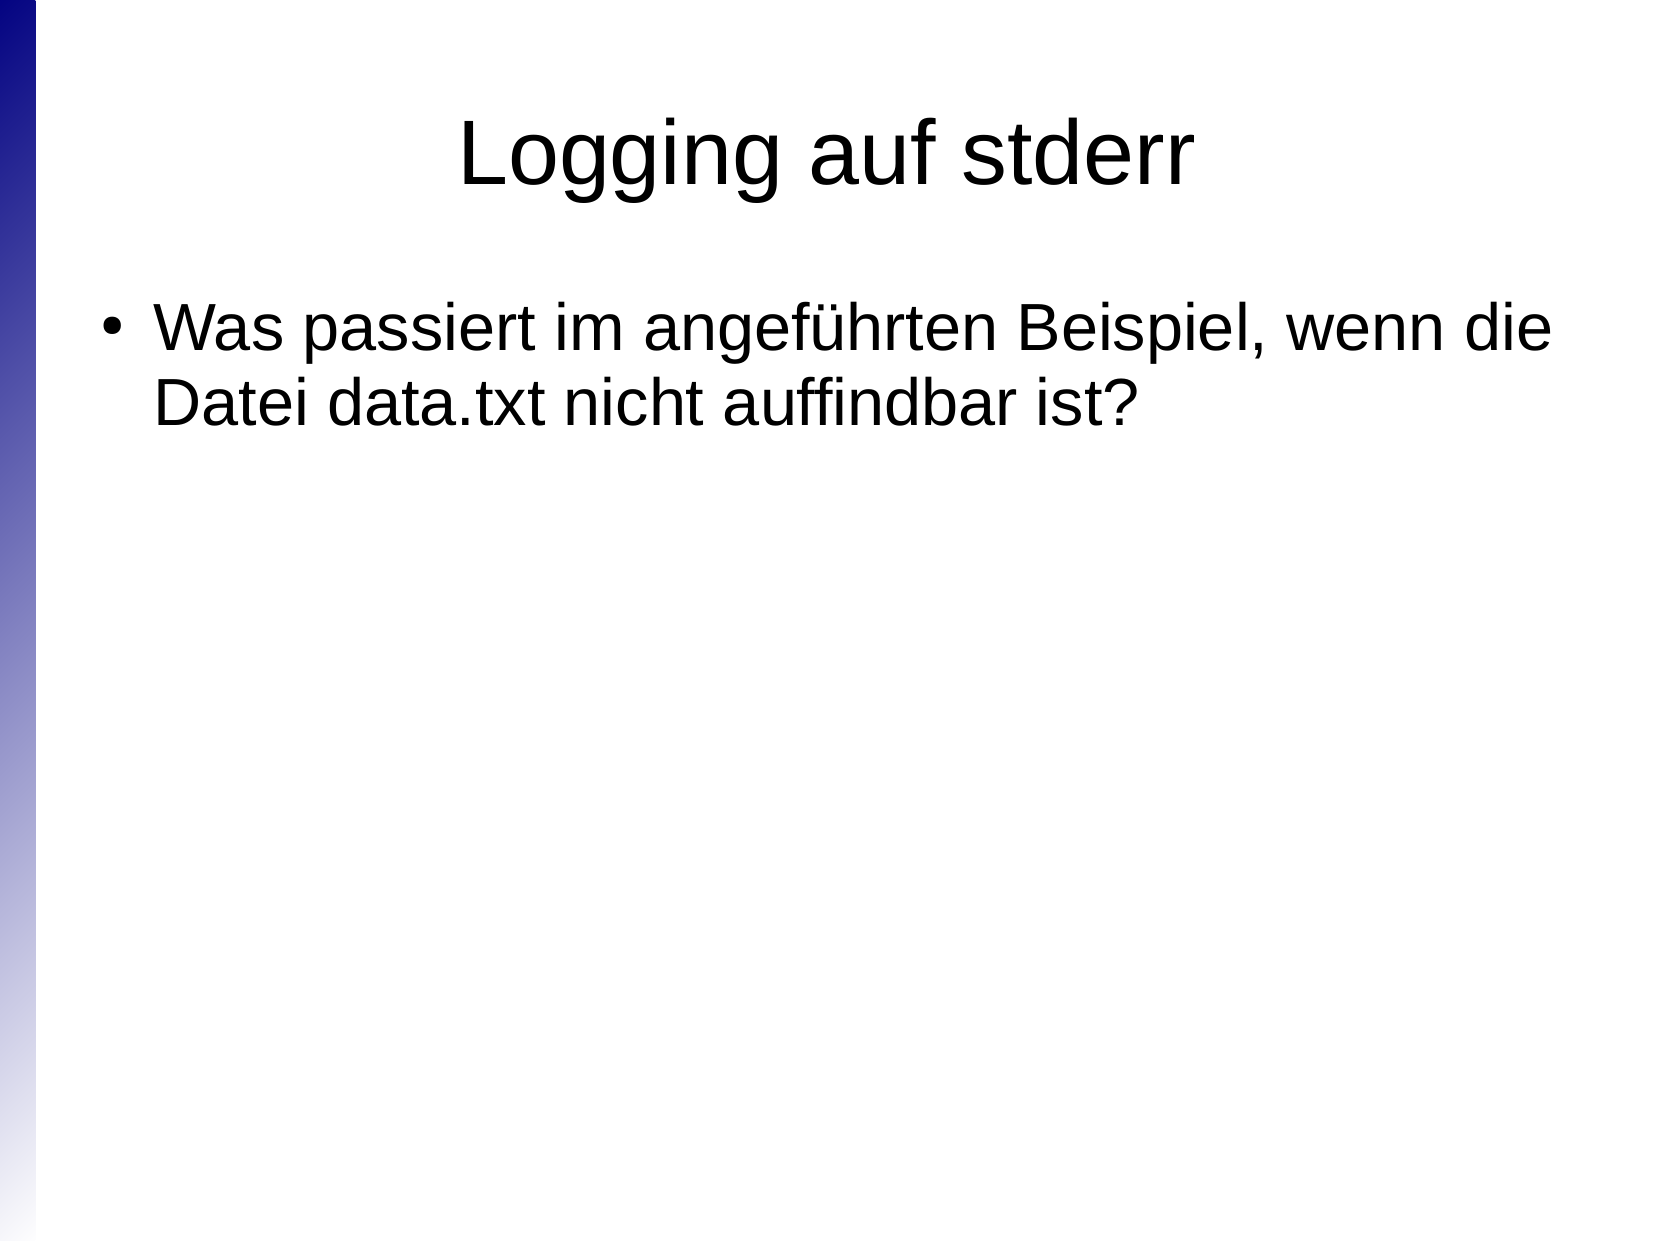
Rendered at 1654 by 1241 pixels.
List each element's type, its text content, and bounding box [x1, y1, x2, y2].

title Logging auf stderr [82, 49, 1571, 257]
list Was passiert im angeführten Beispiel, wenn die Datei data.txt nicht auffindbar ist? [82, 290, 1571, 1109]
